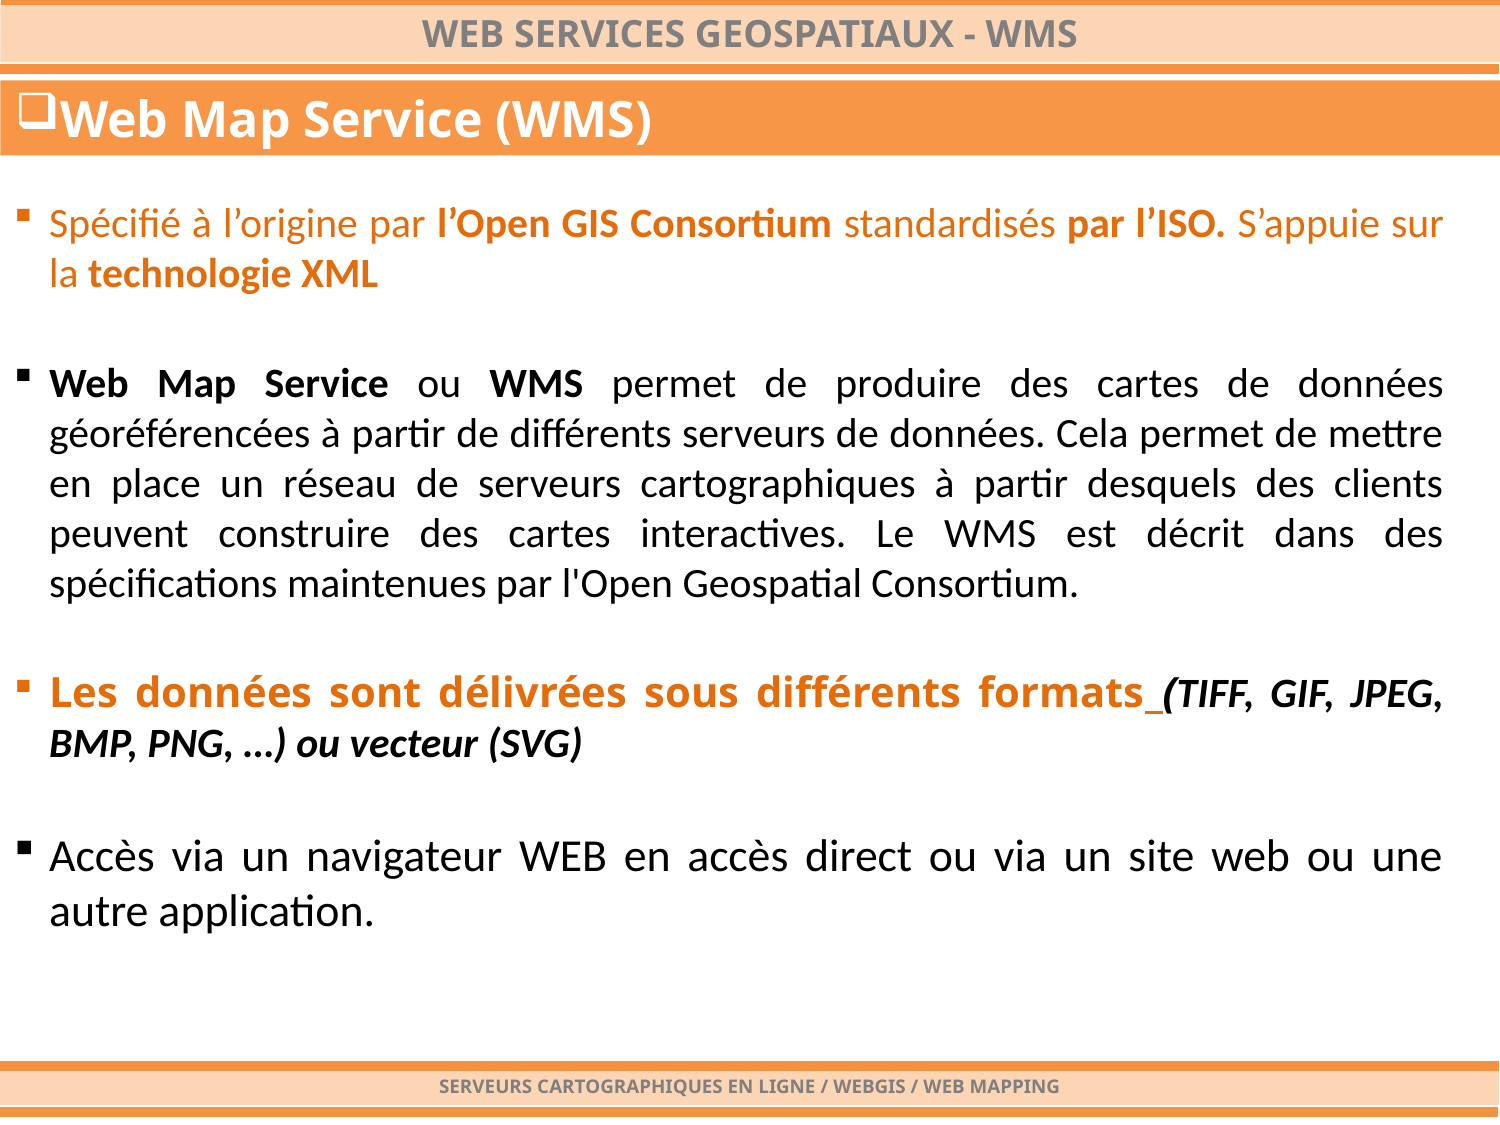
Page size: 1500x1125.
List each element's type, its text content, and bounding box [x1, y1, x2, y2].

text_box Web Map Service (WMS) [0, 80, 1500, 156]
text_box Spécifié à l’origine par l’Open GIS Consortium standardisés par l’ISO. S’appuie sur la technologie XML Web Map Service ou WMS permet de produire des cartes de données géoréférencées à partir de différents serveurs de données. Cela permet de mettre en place un réseau de serveurs cartographiques à partir desquels des clients peuvent construire des cartes interactives. Le WMS est décrit dans des spécifications maintenues par l'Open Geospatial Consortium. Les données sont délivrées sous différents formats (TIFF, GIF, JPEG, BMP, PNG, …) ou vecteur (SVG) Accès via un navigateur WEB en accès direct ou via un site web ou une autre application. [0, 188, 1459, 1061]
text_box SERVEURS CARTOGRAPHIQUES EN LIGNE / WEBGIS / WEB MAPPING [0, 1071, 1499, 1106]
text_box WEB SERVICES GEOSPATIAUX - WMS [0, 2, 1500, 63]
